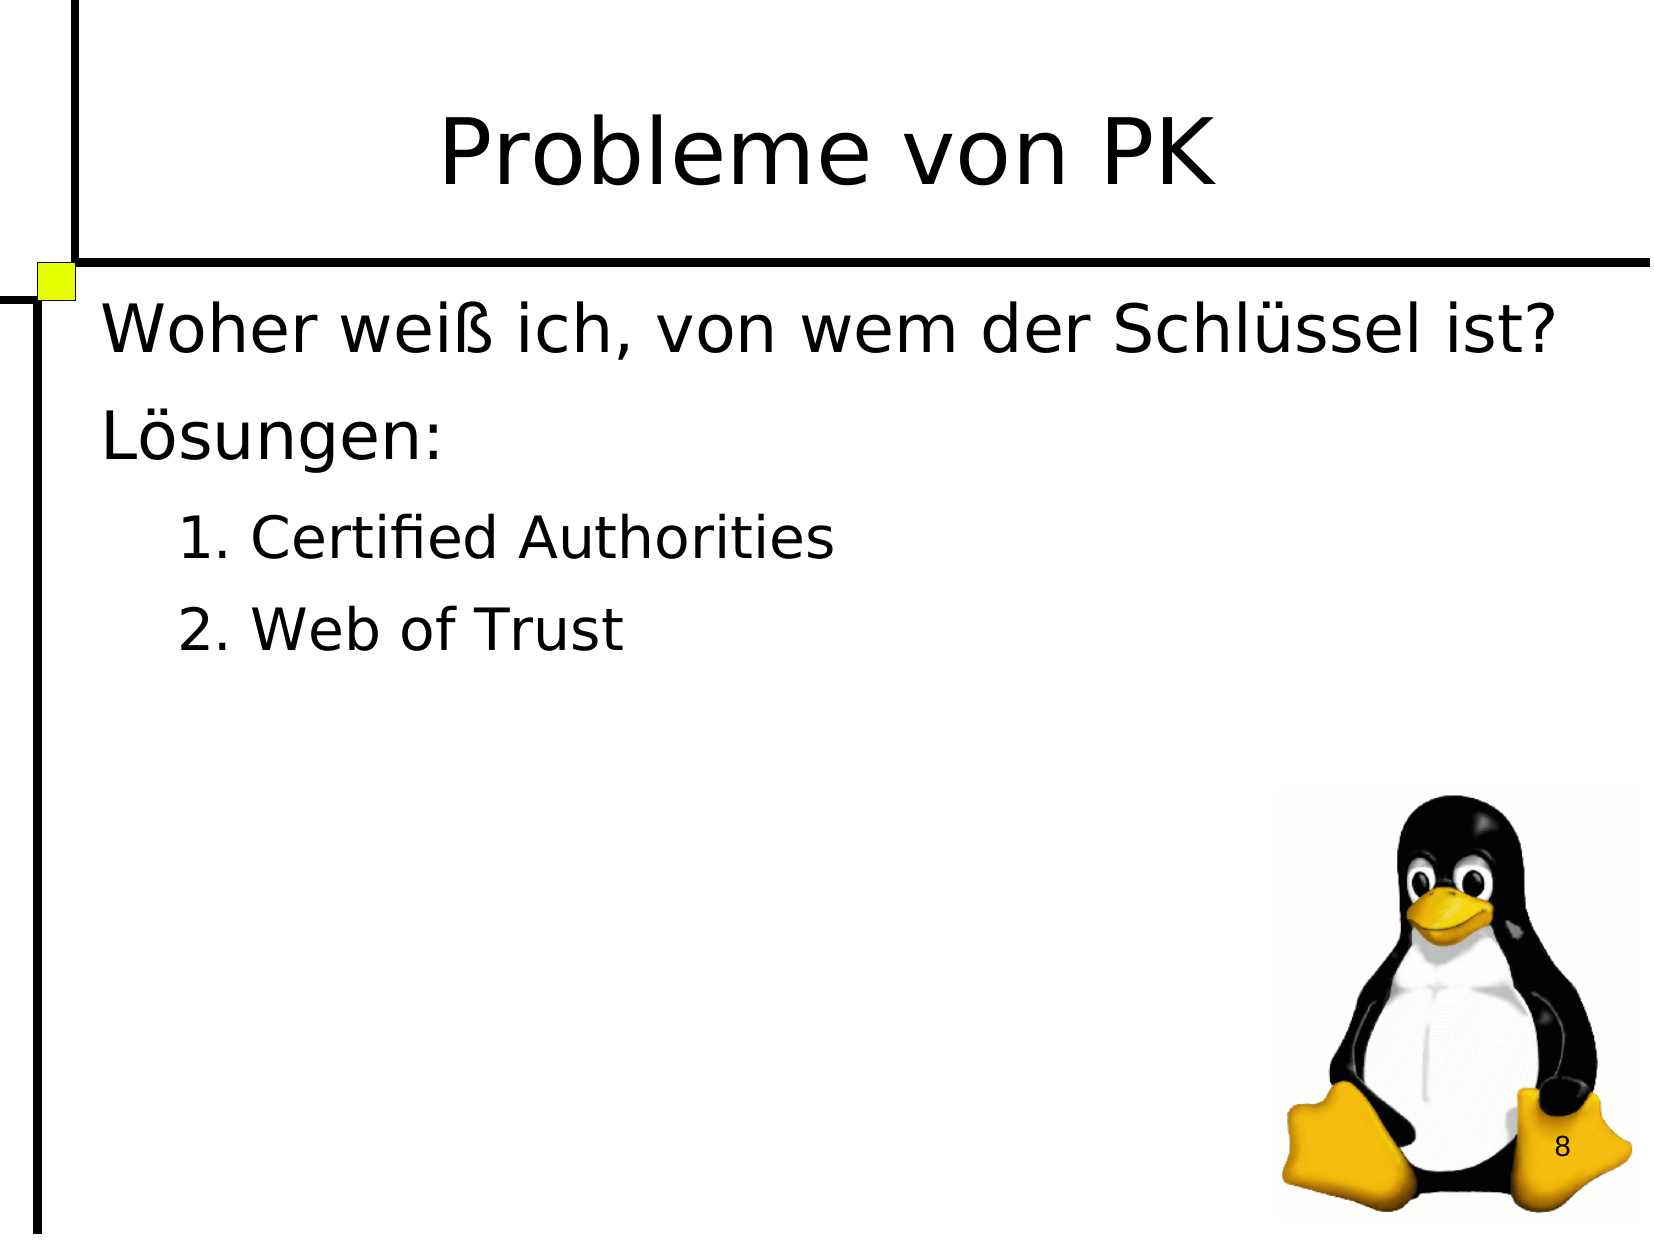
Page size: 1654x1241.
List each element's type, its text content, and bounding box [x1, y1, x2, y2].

list Woher weiß ich, von wem der Schlüssel ist? Lösungen: 1. Certified Authorities 2. Web of Trust [82, 290, 1571, 1109]
title Probleme von PK [82, 49, 1571, 257]
picture [1275, 787, 1642, 1223]
